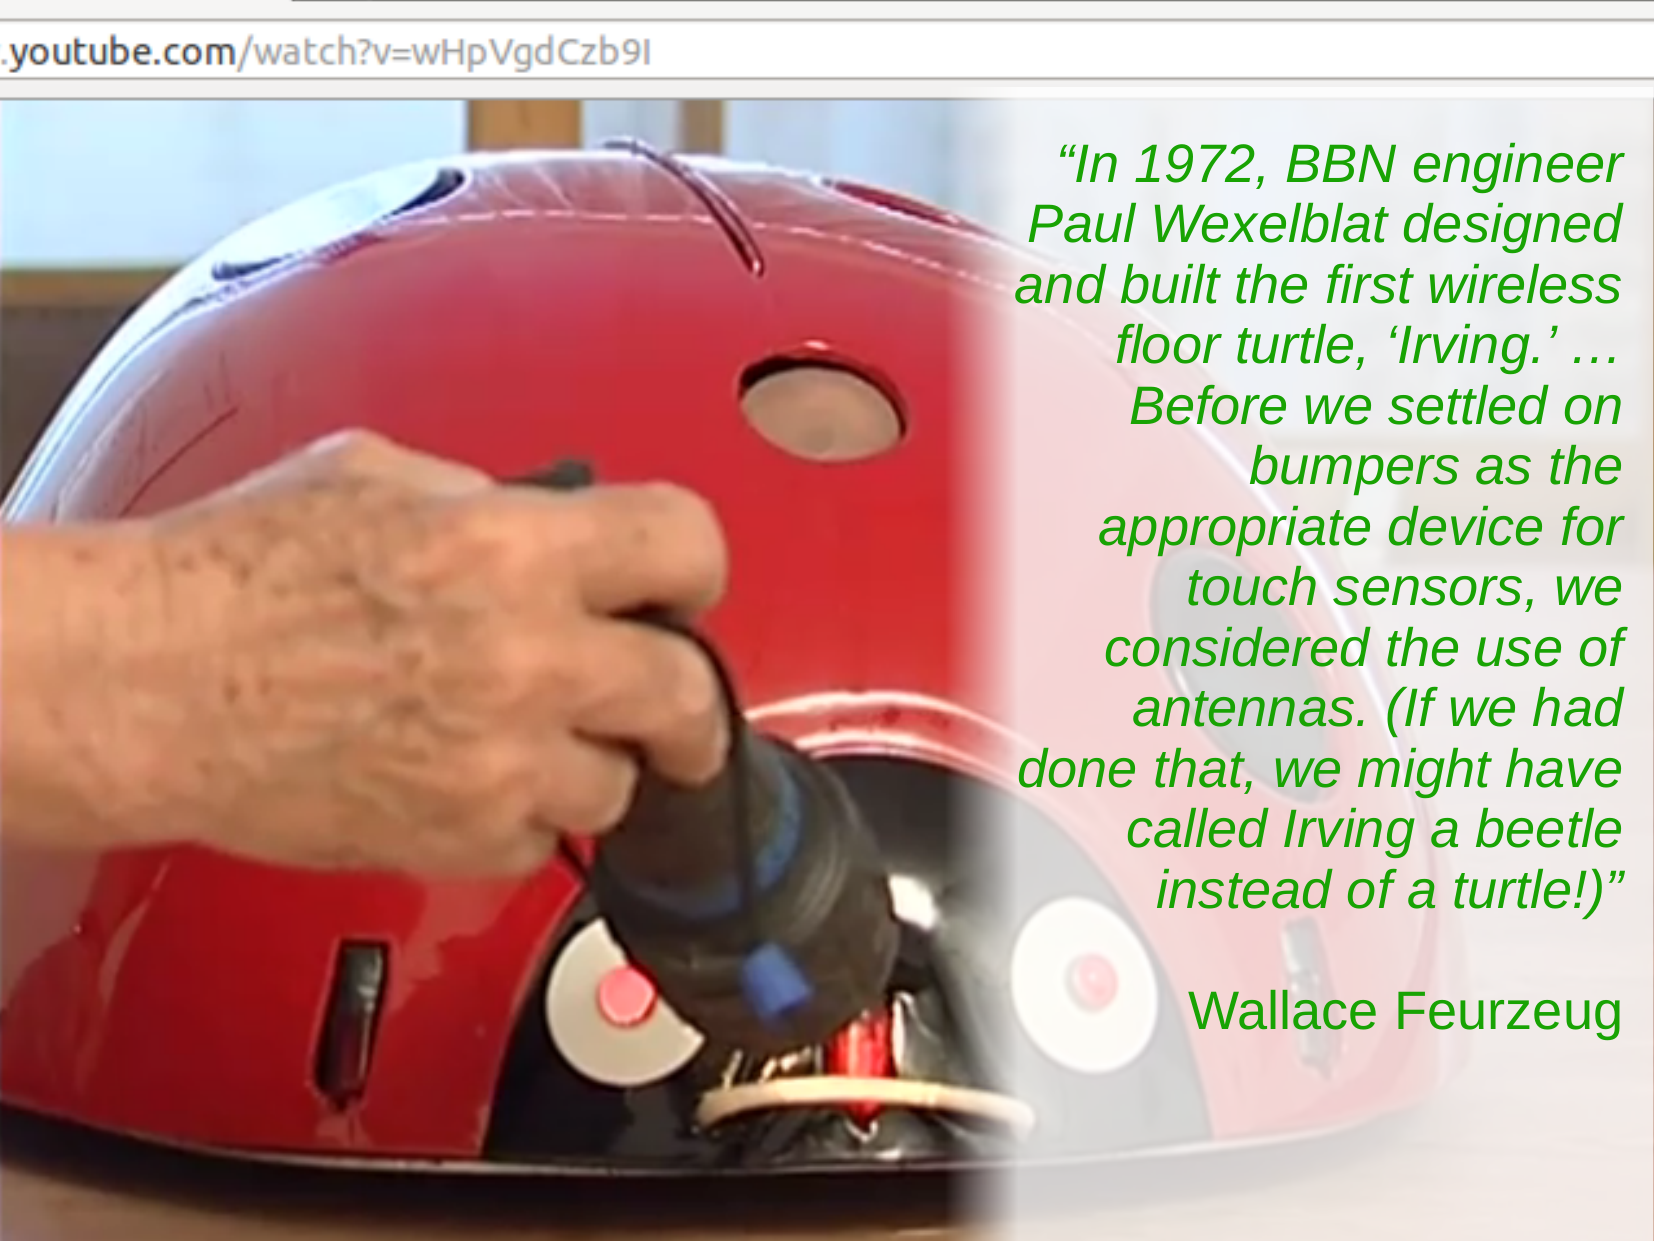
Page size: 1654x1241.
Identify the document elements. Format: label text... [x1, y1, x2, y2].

title “In 1972, BBN engineer Paul Wexelblat designed and built the first wireless floor turtle, ‘Irving.’ … Before we settled on bumpers as the appropriate device for touch sensors, we considered the use of antennas. (If we had done that, we might have called Irving a beetle instead of a turtle!)” Wallace Feurzeug [944, 87, 1654, 1241]
picture [0, 0, 1654, 1241]
